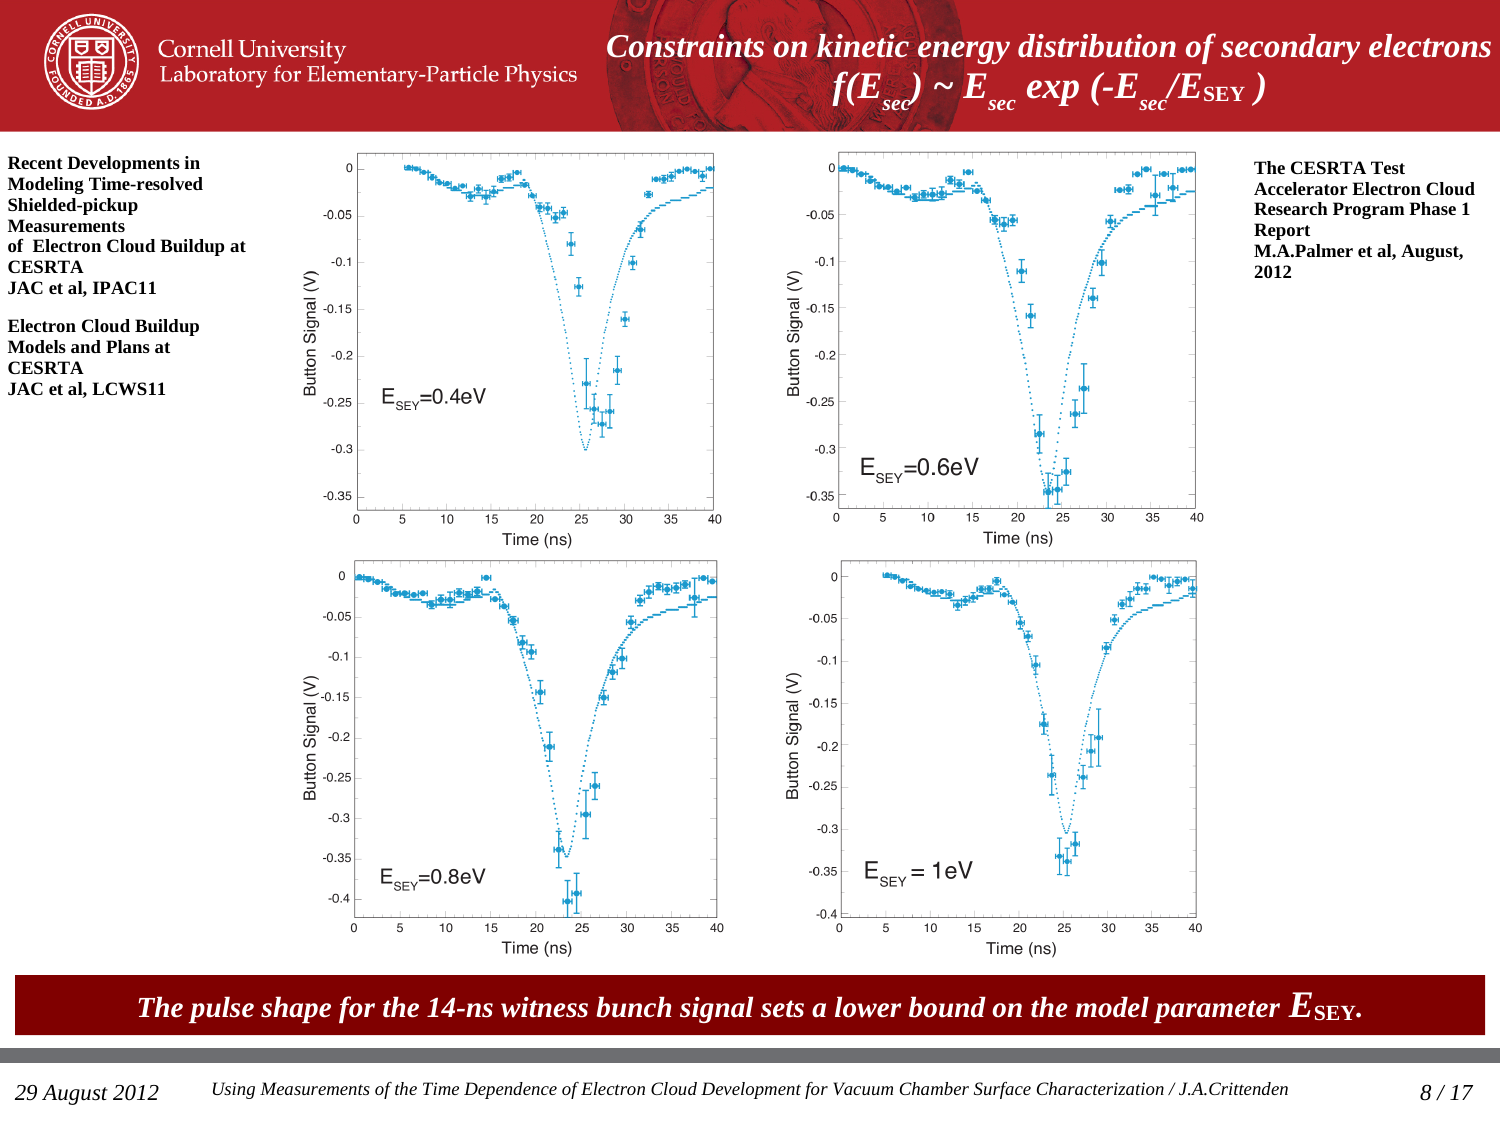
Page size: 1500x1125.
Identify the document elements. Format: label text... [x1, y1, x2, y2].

text_box Electron Cloud Buildup Models and Plans at CESRTA JAC et al, LCWS11 [0, 308, 236, 413]
picture [781, 558, 1207, 961]
picture [300, 149, 725, 551]
text_box The pulse shape for the 14-ns witness bunch signal sets a lower bound on the model parameter ESEY. [15, 975, 1486, 1036]
title Constraints on kinetic energy distribution of secondary electrons f(Esec) ~ Esec exp (-Esec/ESEY ) [600, 7, 1500, 136]
text_box Recent Developments in Modeling Time-resolved Shielded-pickup Measurements of Electron Cloud Buildup at CESRTA JAC et al, IPAC11 [0, 145, 263, 300]
picture [781, 149, 1207, 551]
picture [300, 558, 725, 961]
picture [0, 0, 1500, 132]
text_box The CESRTA Test Accelerator Electron Cloud Research Program Phase 1 Report M.A.Palmer et al, August, 2012 [1246, 149, 1500, 290]
